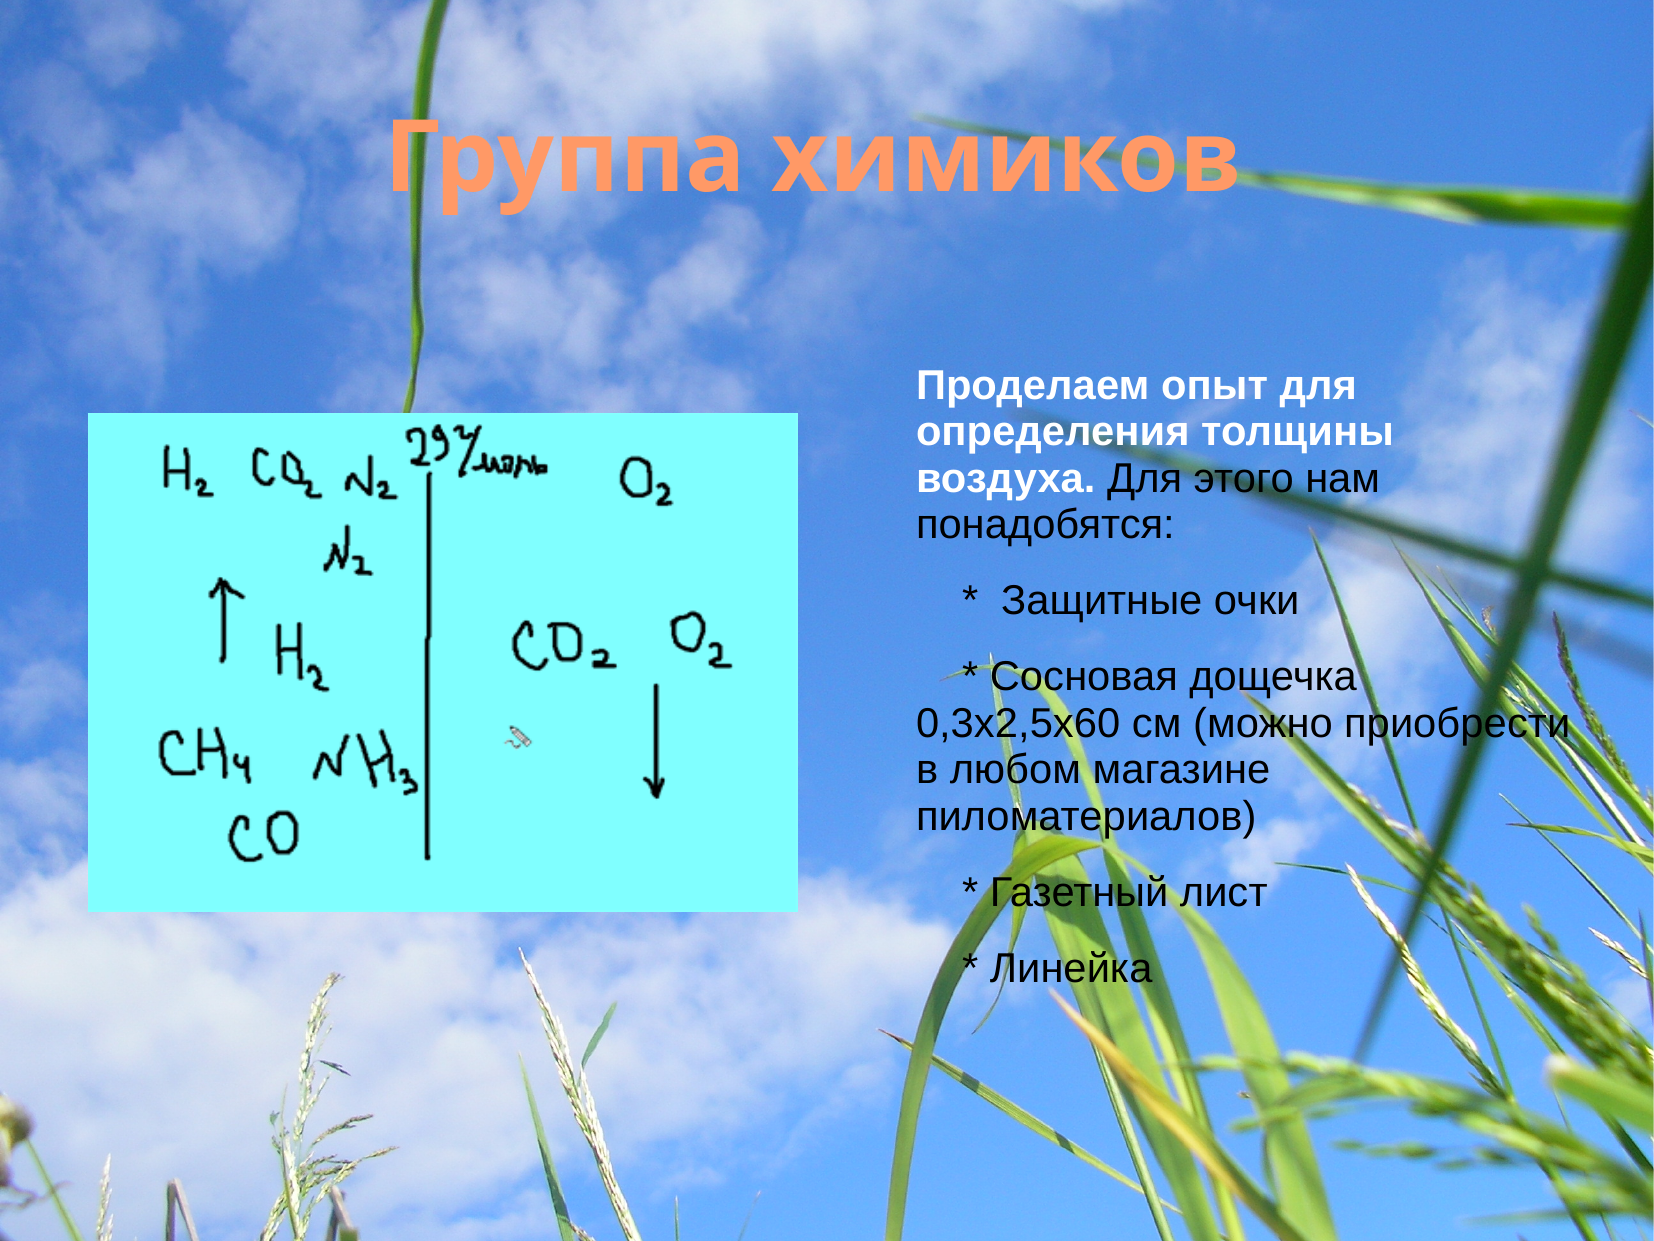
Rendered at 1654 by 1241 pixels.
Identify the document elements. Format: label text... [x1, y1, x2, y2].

title Группа химиков [82, 56, 1571, 250]
picture [0, 0, 1654, 1241]
list Проделаем опыт для определения толщины воздуха. Для этого нам понадобятся: * Защитные очки * Сосновая дощечка 0,3х2,5х60 см (можно приобрести в любом магазине пиломатериалов) * Газетный лист * Линейка [845, 290, 1572, 1174]
